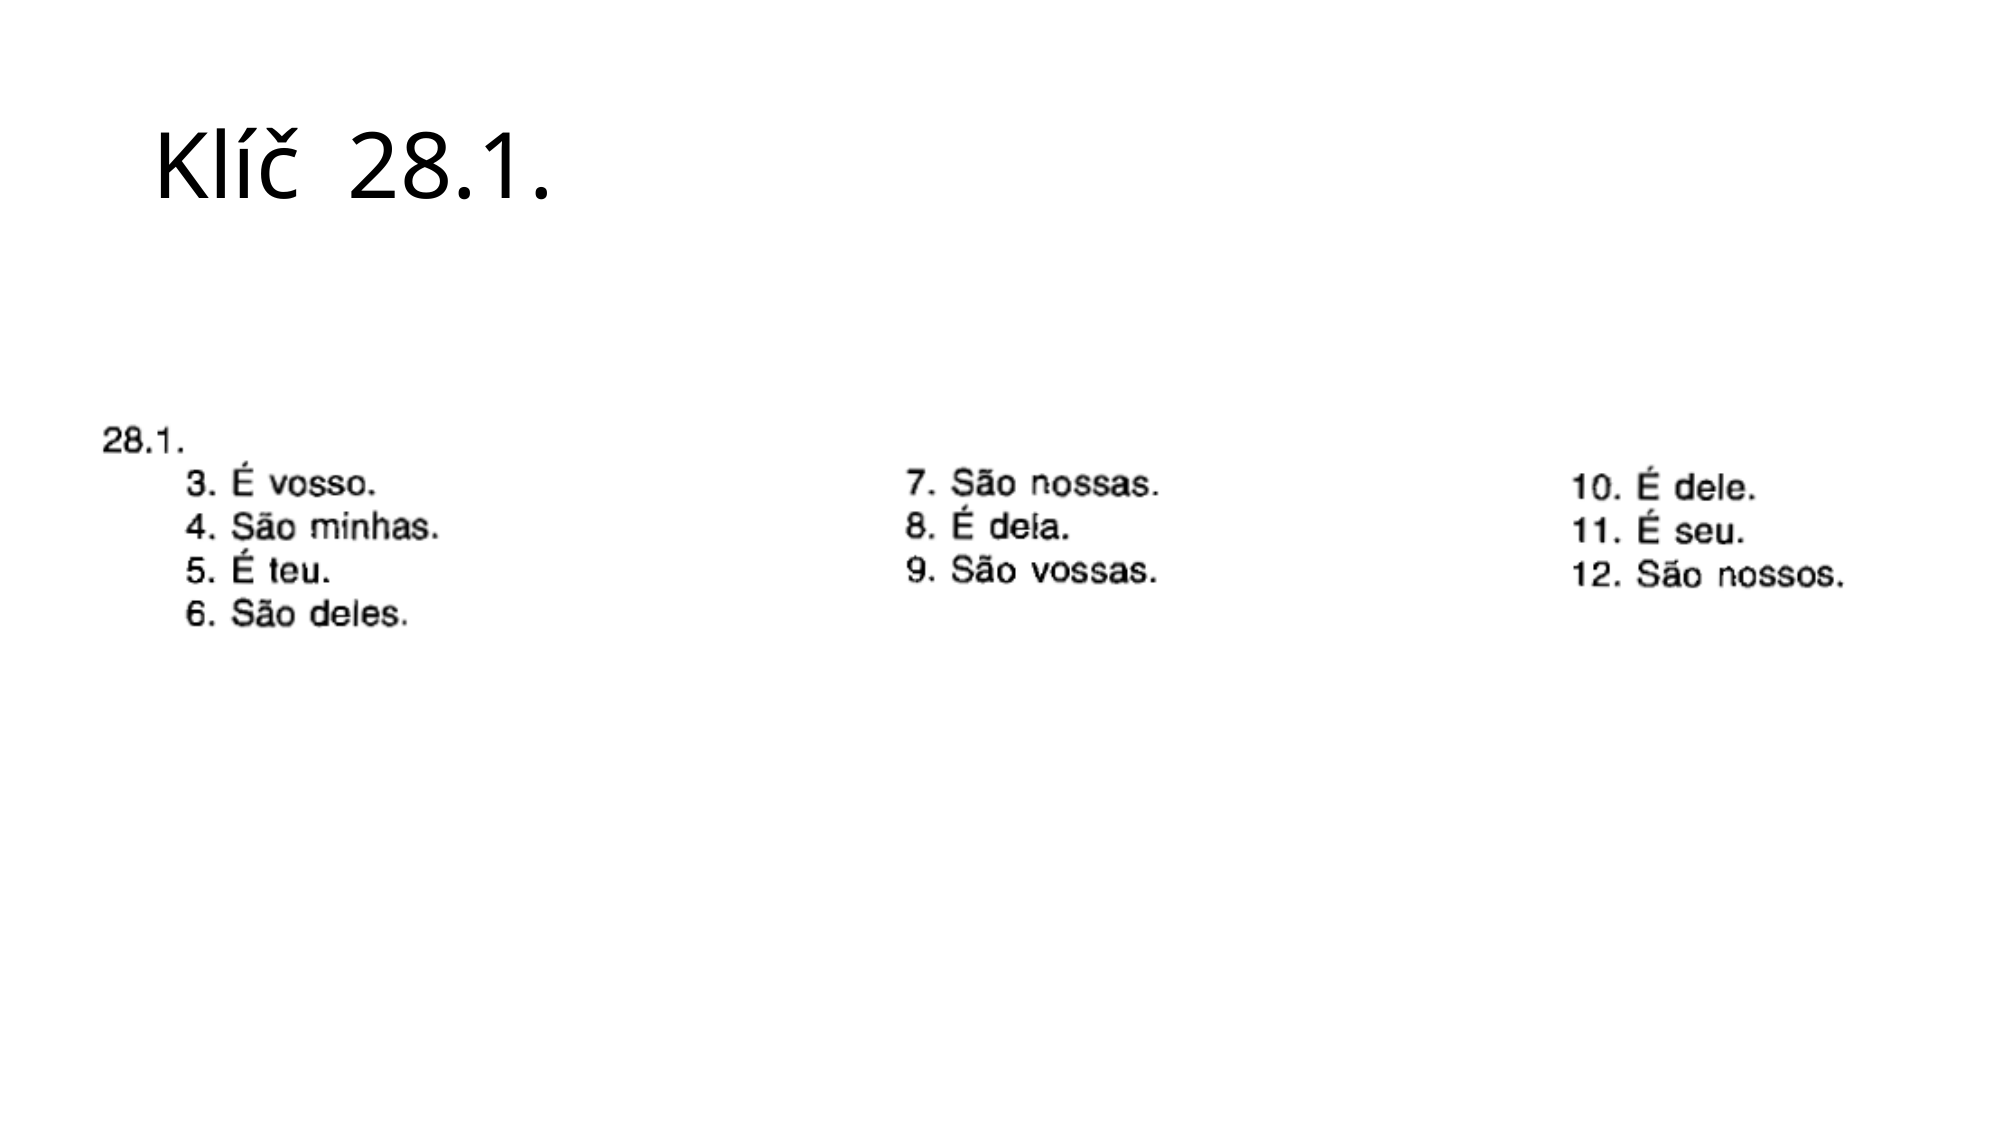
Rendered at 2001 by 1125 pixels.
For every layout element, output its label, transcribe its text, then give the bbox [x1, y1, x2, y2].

picture [55, 383, 2000, 668]
title Klíč 28.1. [137, 59, 1863, 278]
